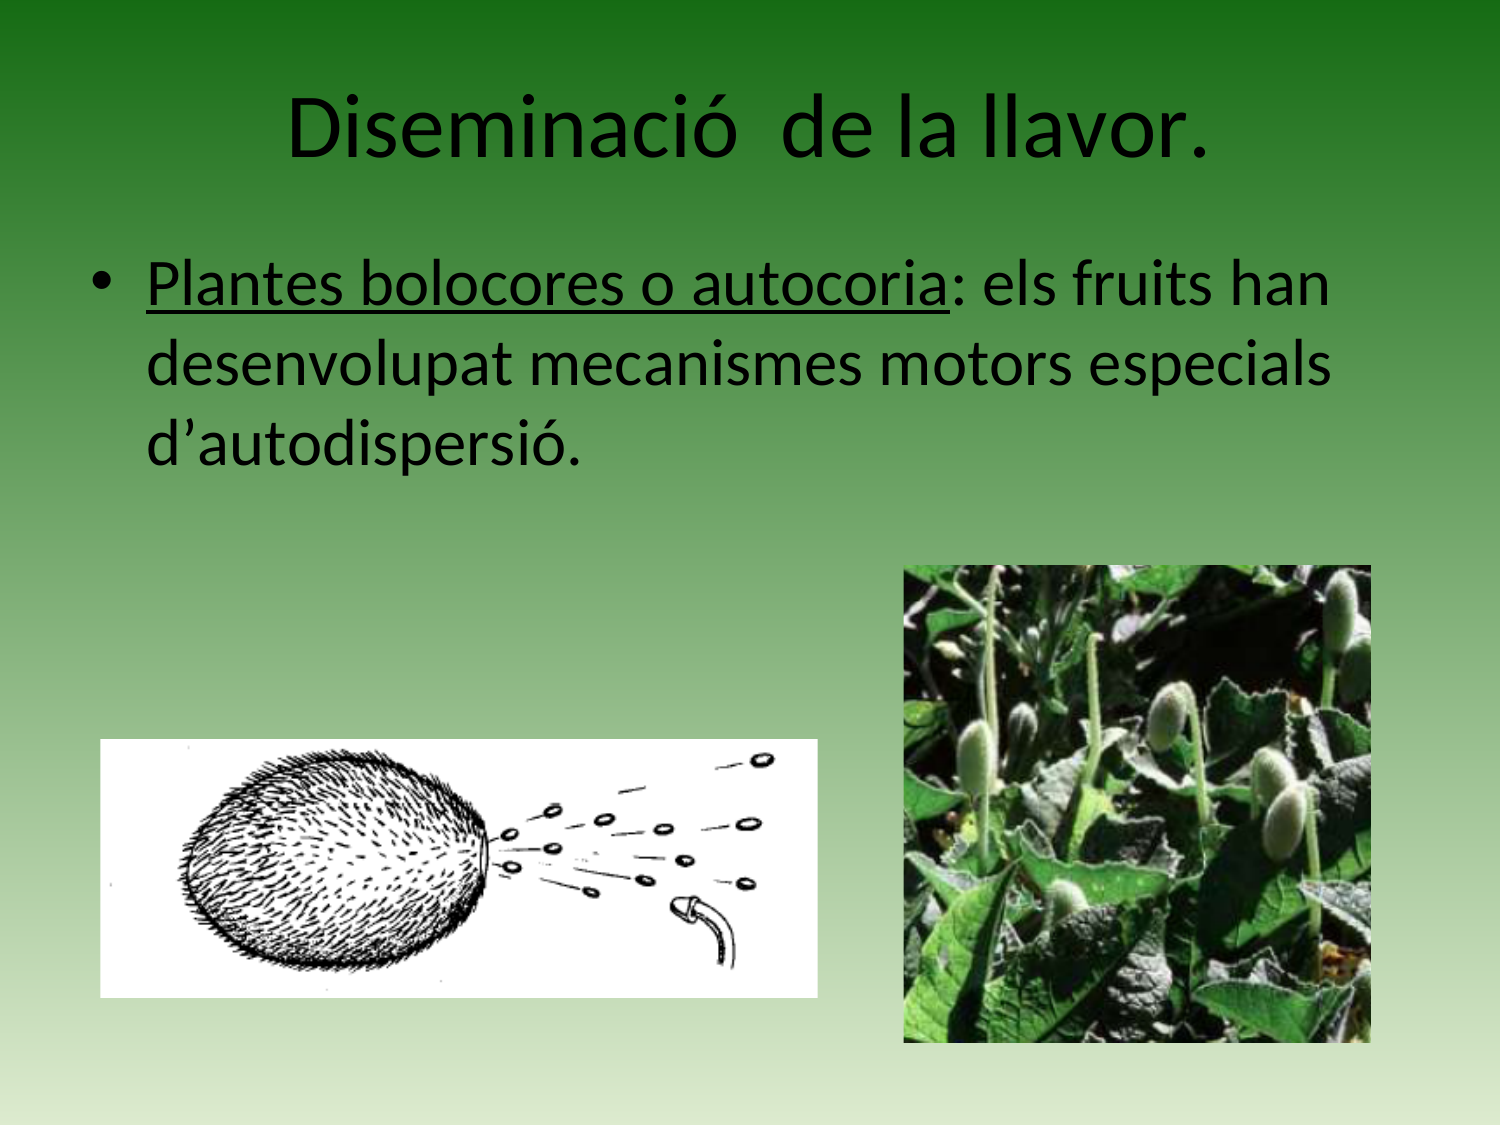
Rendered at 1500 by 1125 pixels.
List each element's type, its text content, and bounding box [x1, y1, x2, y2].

picture [903, 565, 1371, 1043]
title Diseminació de la llavor. [75, 45, 1426, 197]
list Plantes bolocores o autocoria: els fruits han desenvolupat mecanismes motors especials d’autodispersió. [75, 231, 1426, 504]
picture [100, 739, 818, 998]
